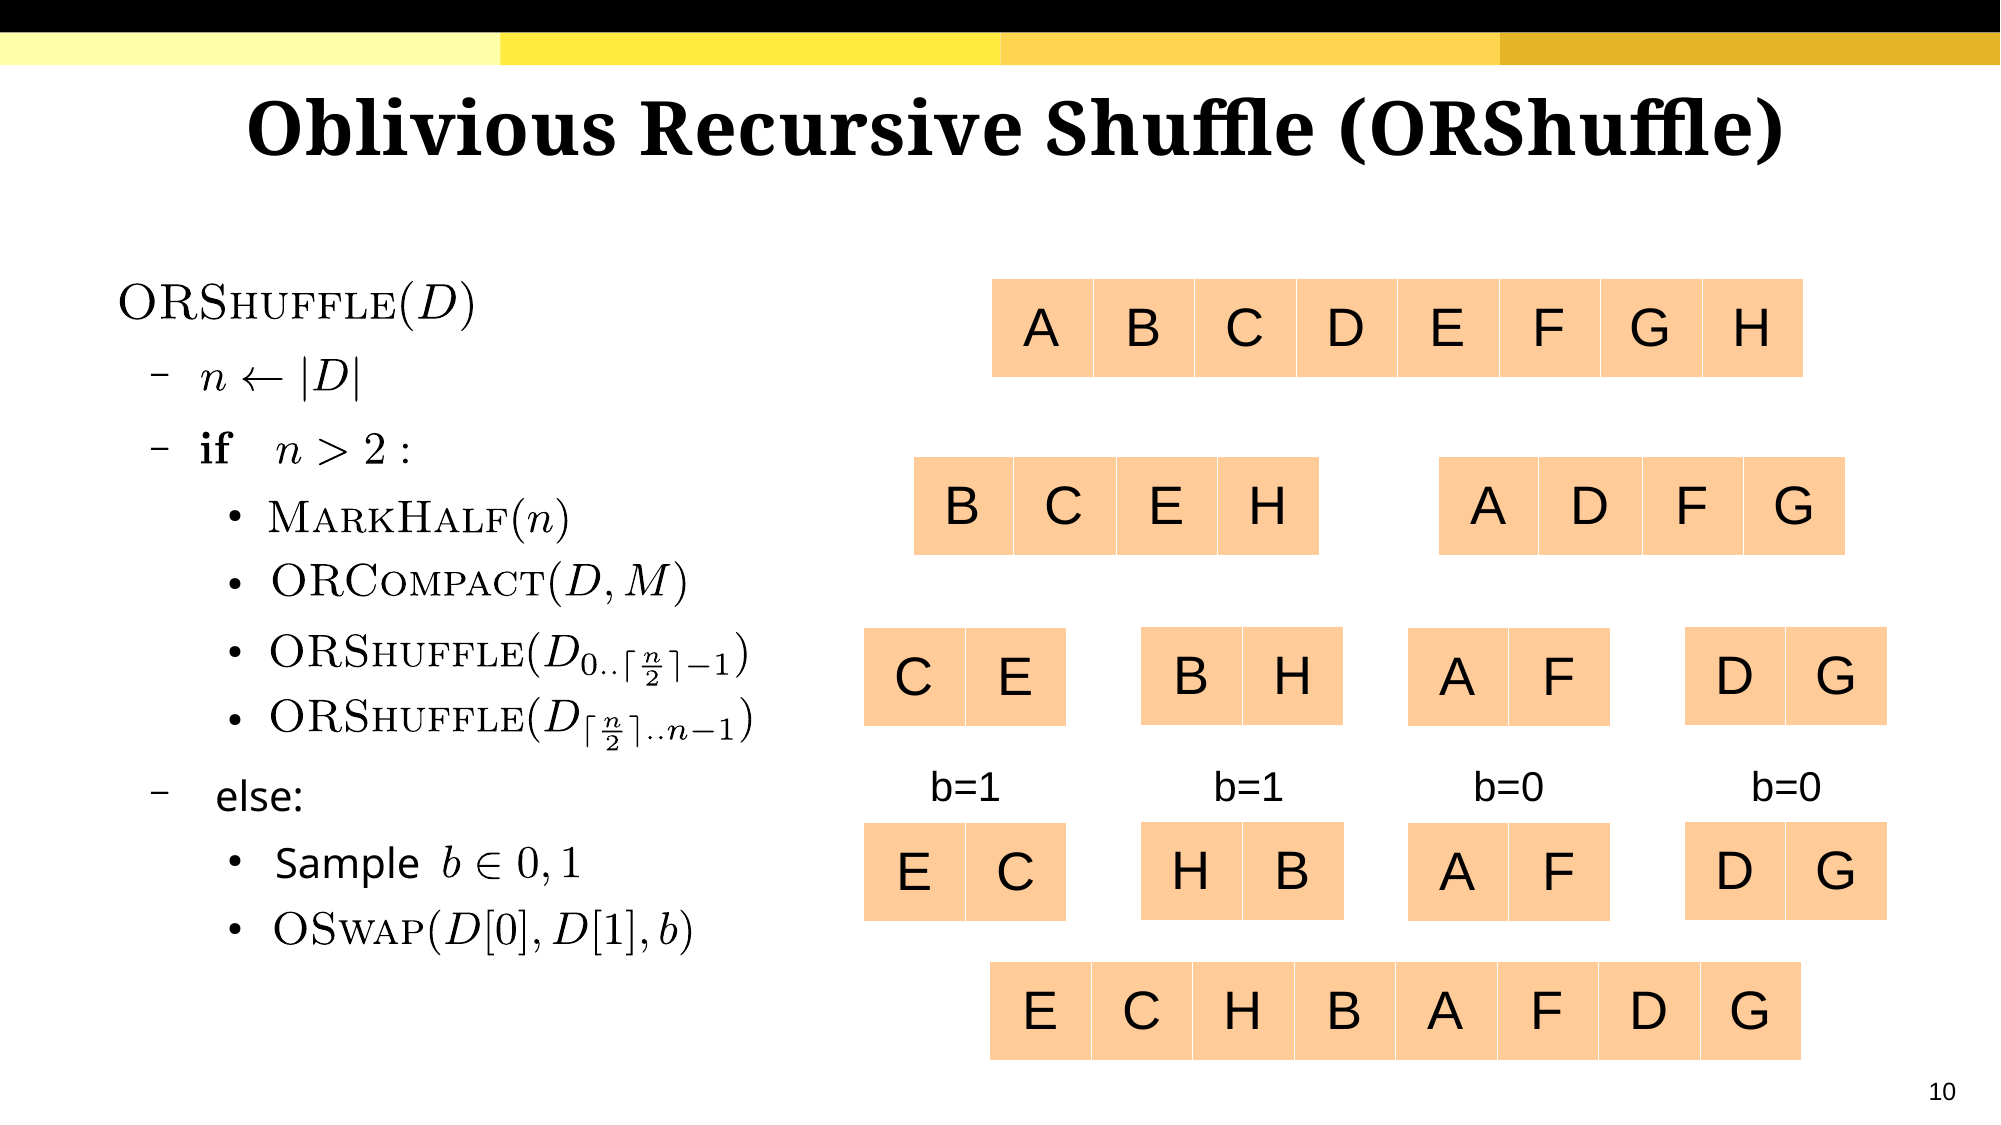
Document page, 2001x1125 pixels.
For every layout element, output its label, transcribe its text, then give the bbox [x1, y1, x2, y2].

text_box 10 [1913, 1069, 1972, 1113]
text_box [443, 845, 579, 886]
title Oblivious Recursive Shuffle (ORShuffle) [48, 59, 1985, 207]
text_box [268, 497, 568, 544]
text_box [273, 909, 692, 956]
list else: Sample [47, 259, 1946, 1067]
text_box [201, 431, 408, 466]
text_box [118, 281, 473, 332]
text_box [271, 561, 686, 607]
text_box [269, 632, 747, 686]
text_box [269, 696, 752, 751]
text_box [201, 356, 358, 402]
